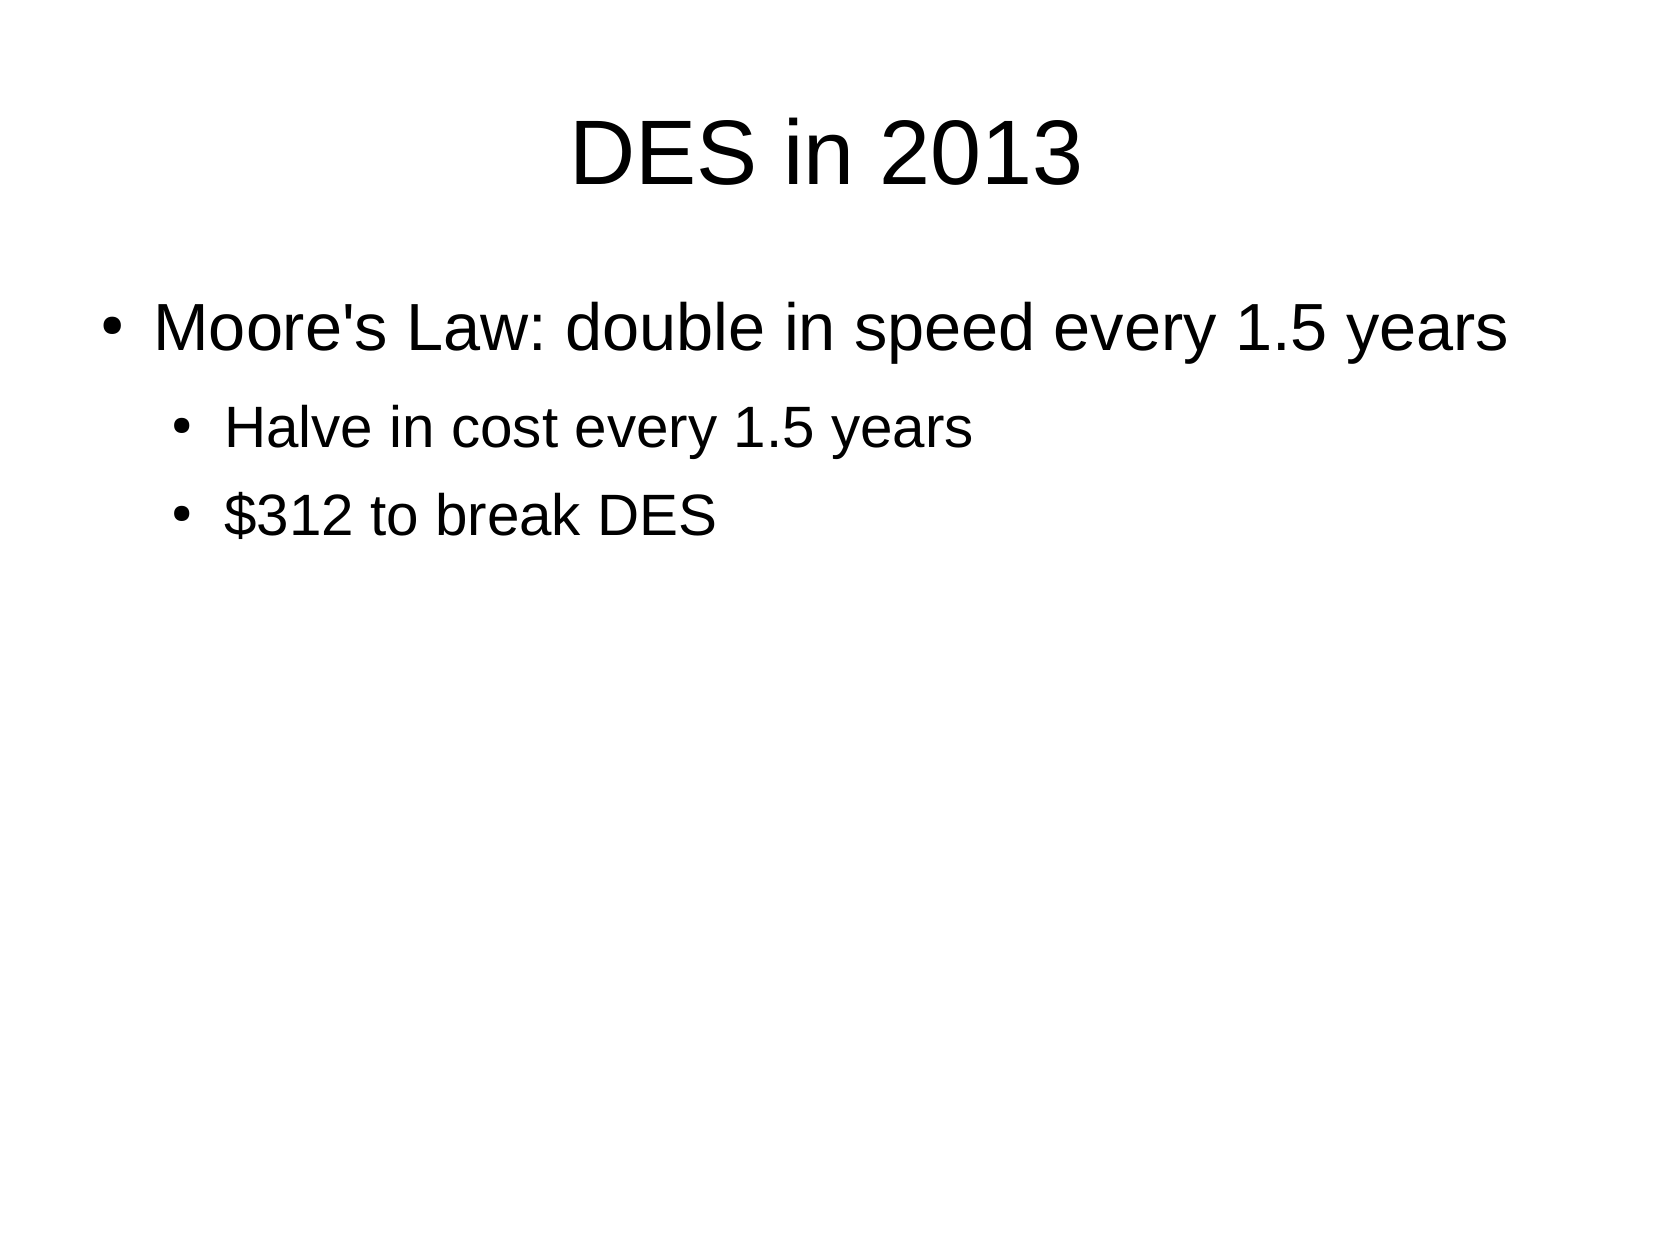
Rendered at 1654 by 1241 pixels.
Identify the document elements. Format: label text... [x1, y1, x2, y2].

title DES in 2013 [82, 49, 1571, 257]
list Moore's Law: double in speed every 1.5 years Halve in cost every 1.5 years $312 to break DES [82, 290, 1571, 1109]
